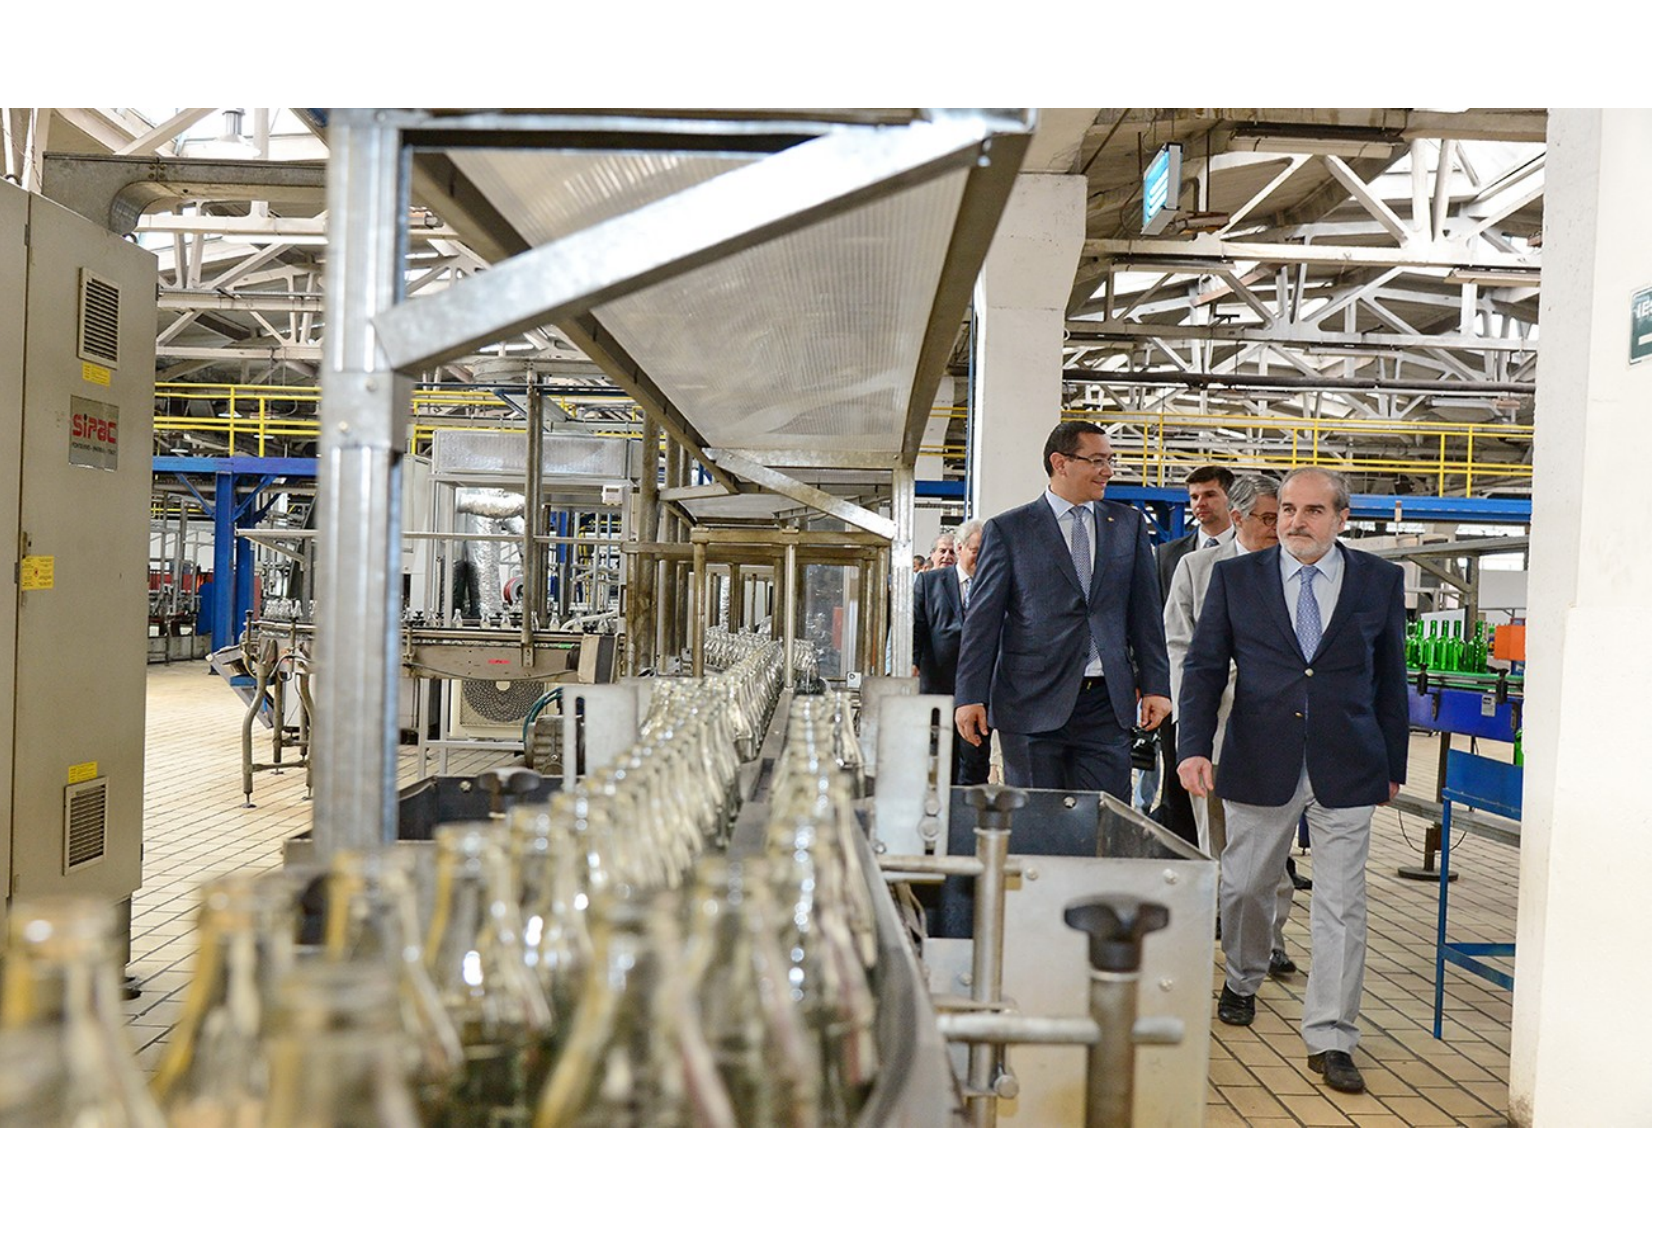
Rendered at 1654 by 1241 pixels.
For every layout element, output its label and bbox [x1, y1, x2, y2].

picture [0, 108, 1652, 1128]
